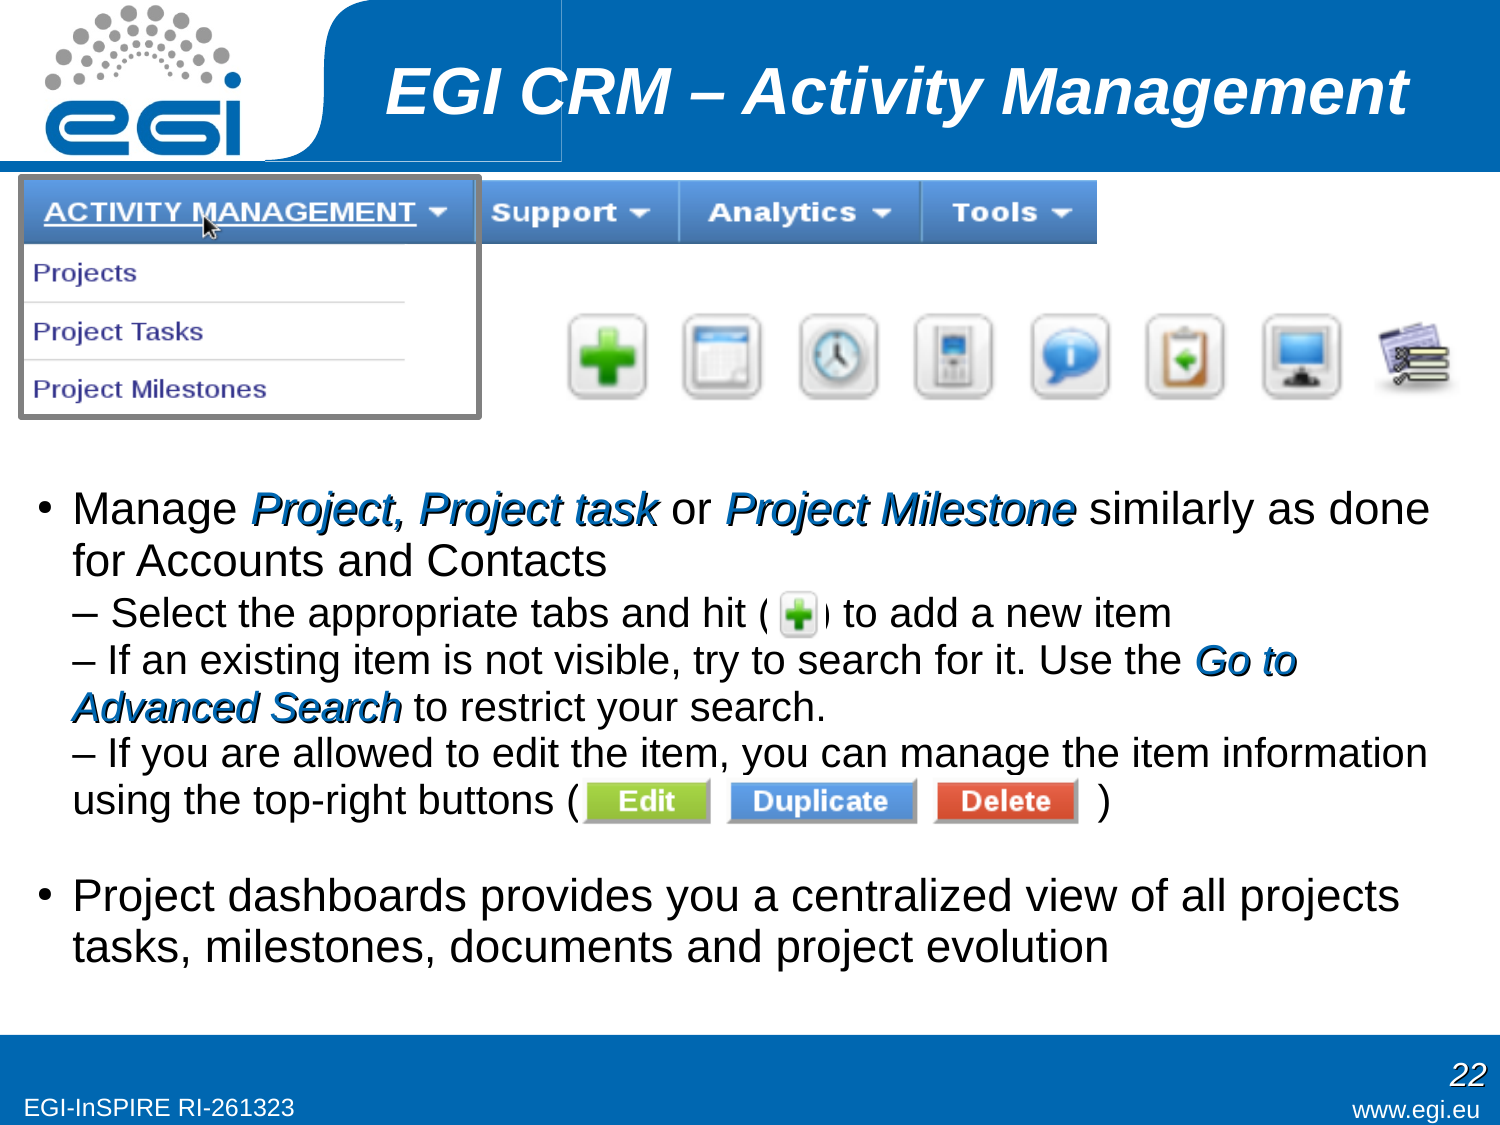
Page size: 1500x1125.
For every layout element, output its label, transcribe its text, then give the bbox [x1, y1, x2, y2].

picture [482, 180, 1097, 244]
text_box EGI CRM – Activity Management [349, 40, 1446, 135]
picture [0, 0, 265, 161]
picture [549, 297, 1473, 411]
picture [767, 585, 826, 651]
picture [578, 775, 1085, 832]
picture [23, 180, 476, 414]
text_box Manage Project, Project task or Project Milestone similarly as done for Accounts and Contacts – Select the appropriate tabs and hit ( ) to add a new item – If an existing item is not visible, try to search for it. Use the Go to Advanced Search to restrict your search. – If you are allowed to edit the item, you can manage the item information using the top-right buttons ( ) Project dashboards provides you a centralized view of all projects tasks, milestones, documents and project evolution [22, 475, 1475, 1003]
